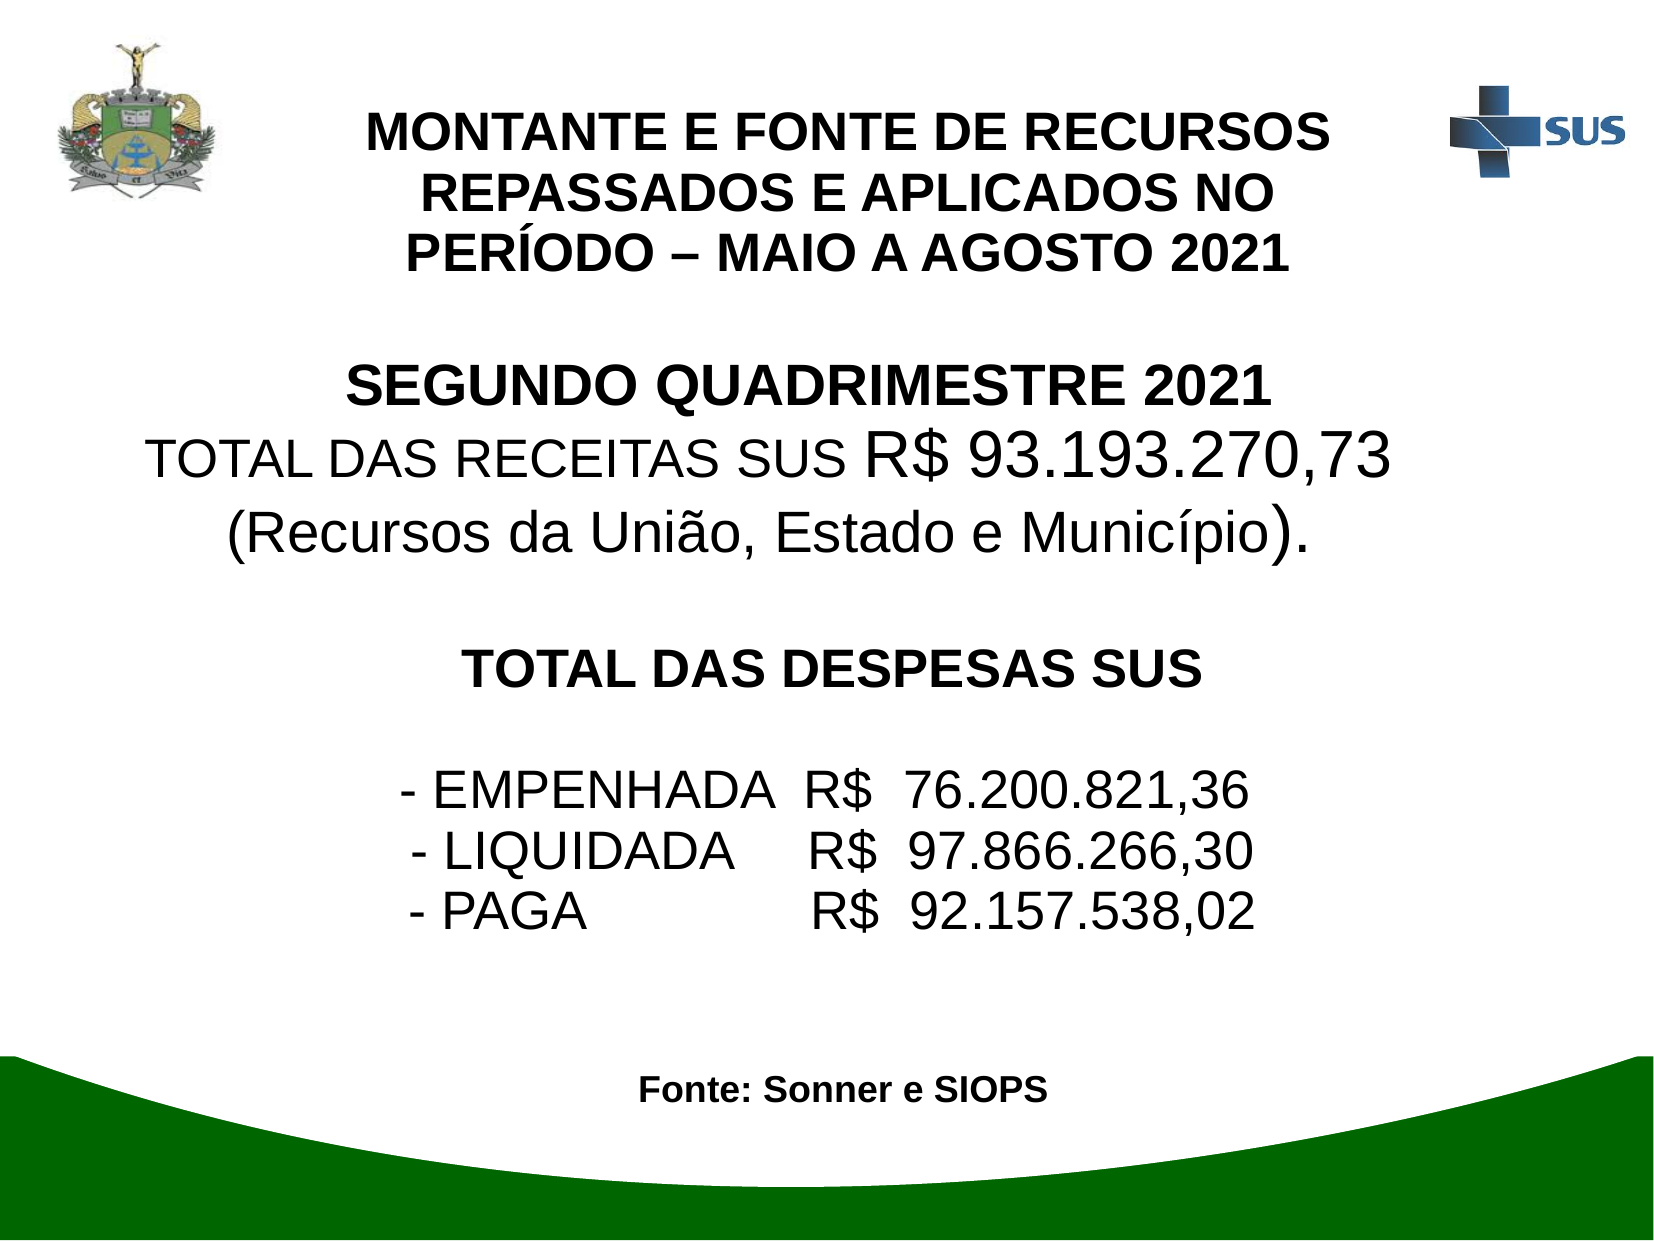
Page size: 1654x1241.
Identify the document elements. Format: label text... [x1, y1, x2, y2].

text_box Fonte: Sonner e SIOPS [577, 1060, 1110, 1188]
text_box SEGUNDO QUADRIMESTRE 2021 TOTAL DAS RECEITAS SUS R$ 93.193.270,73 (Recursos da União, Estado e Município). [129, 344, 1489, 722]
text_box MONTANTE E FONTE DE RECURSOS REPASSADOS E APLICADOS NO PERÍODO – MAIO A AGOSTO 2021 [295, 94, 1403, 296]
picture [47, 35, 225, 213]
text_box [0, 1050, 1654, 1241]
text_box [11, 159, 1607, 1012]
picture [1449, 85, 1630, 178]
text_box TOTAL DAS DESPESAS SUS - EMPENHADA R$ 76.200.821,36 - LIQUIDADA R$ 97.866.266,30 - PAGA R$ 92.157.538,02 [354, 631, 1312, 969]
